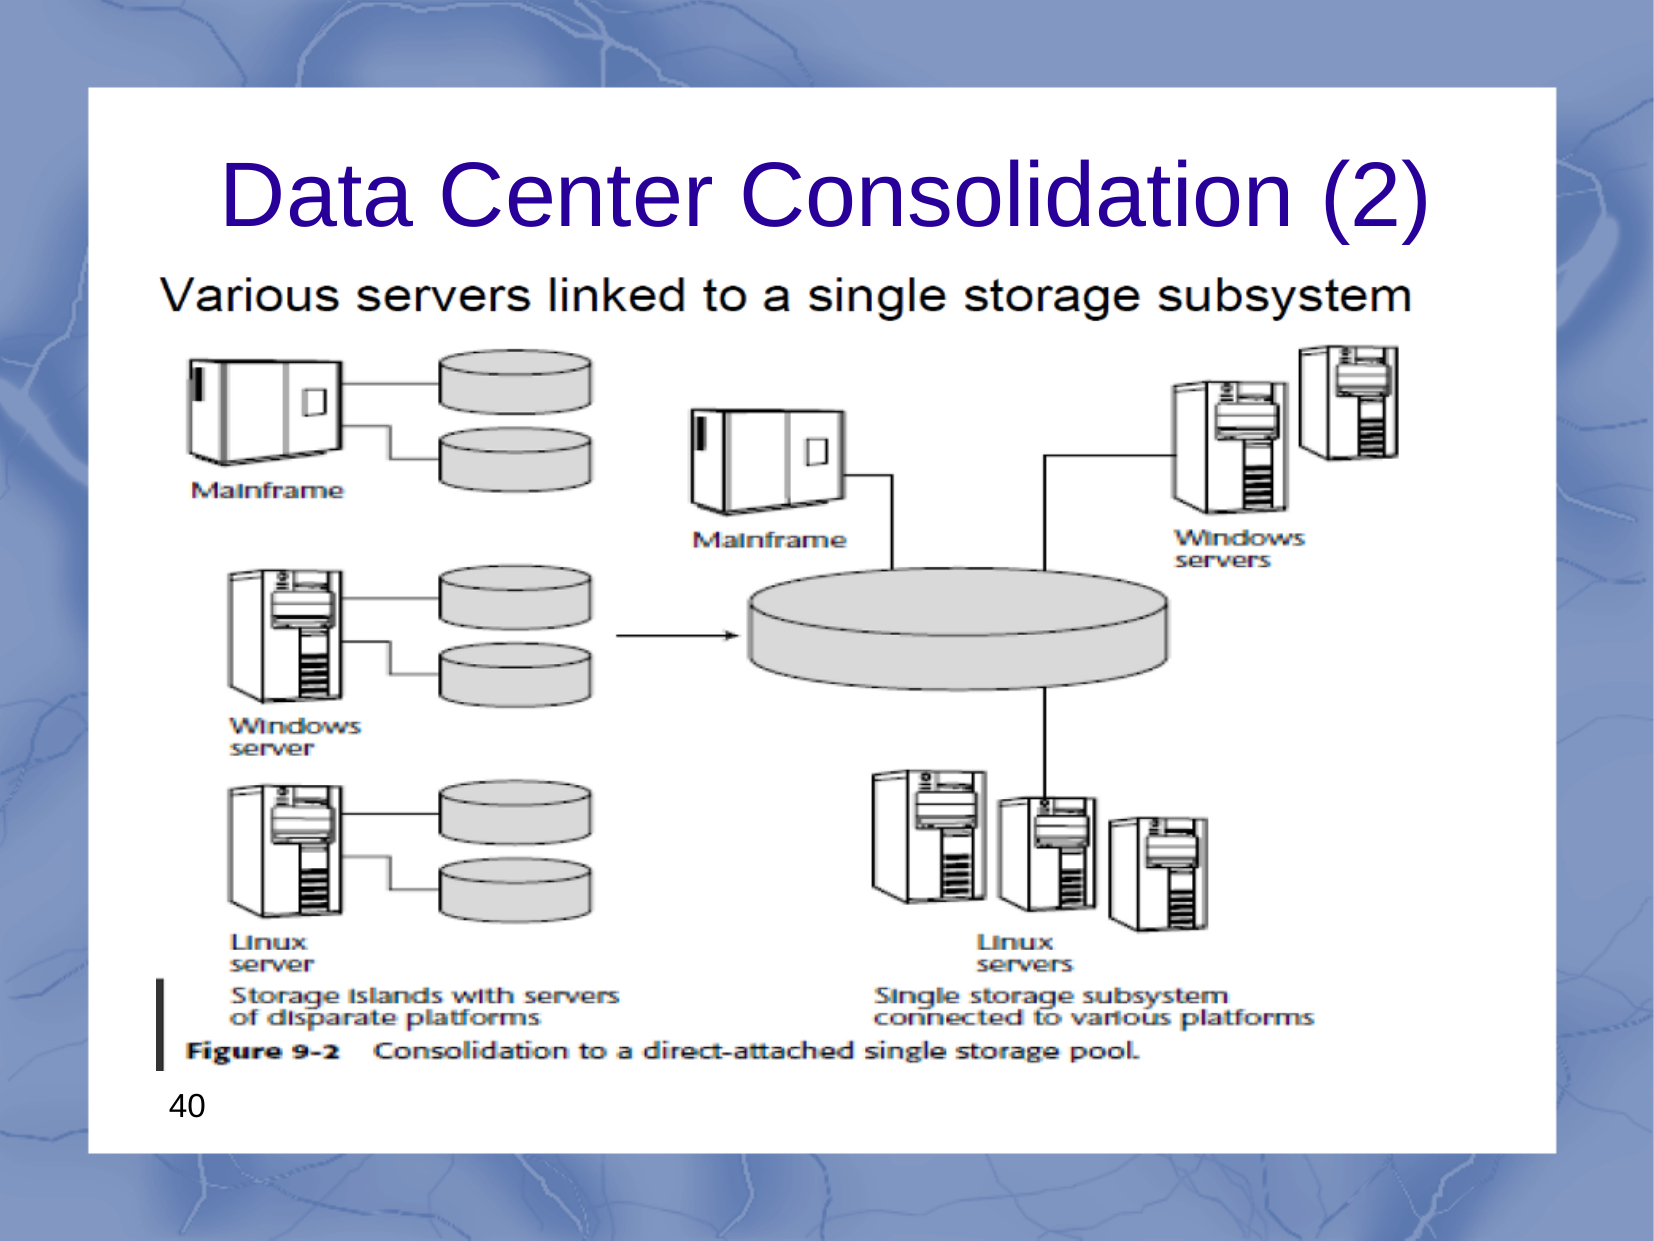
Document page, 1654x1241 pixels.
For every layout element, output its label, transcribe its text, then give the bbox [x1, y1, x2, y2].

picture [0, 0, 1654, 1241]
title Data Center Consolidation (2) [118, 90, 1536, 298]
